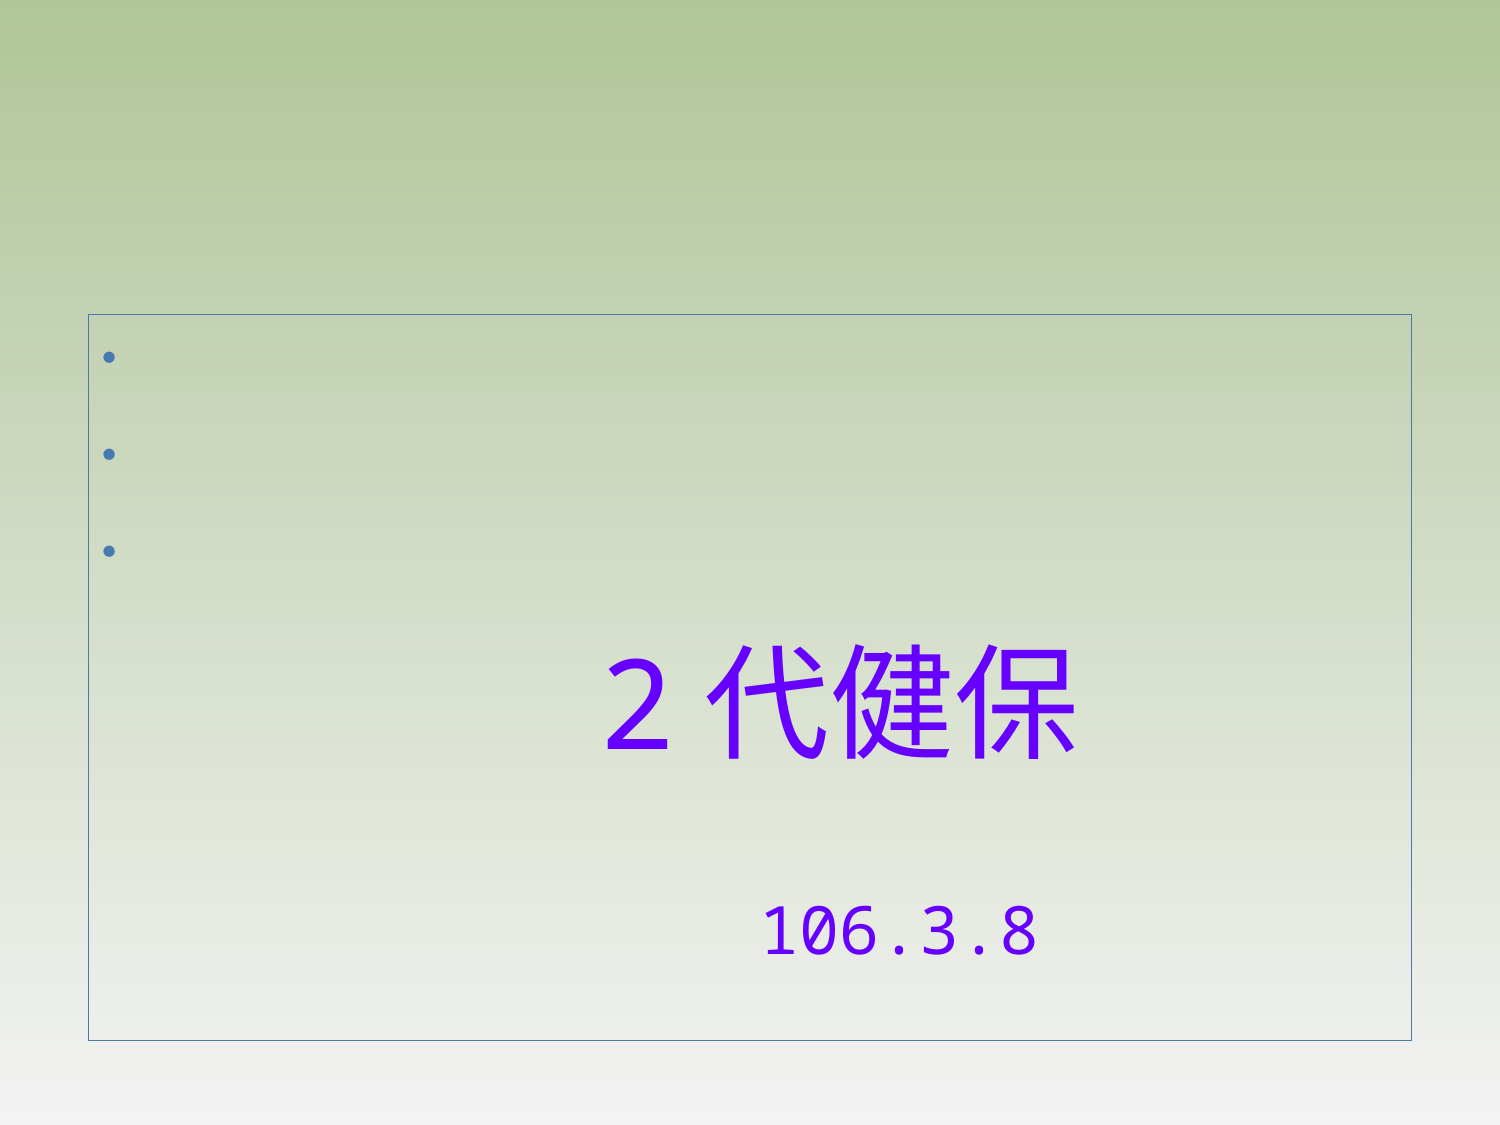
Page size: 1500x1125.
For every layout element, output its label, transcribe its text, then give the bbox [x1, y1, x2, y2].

list 2代健保 106.3.8 [88, 314, 1412, 1041]
